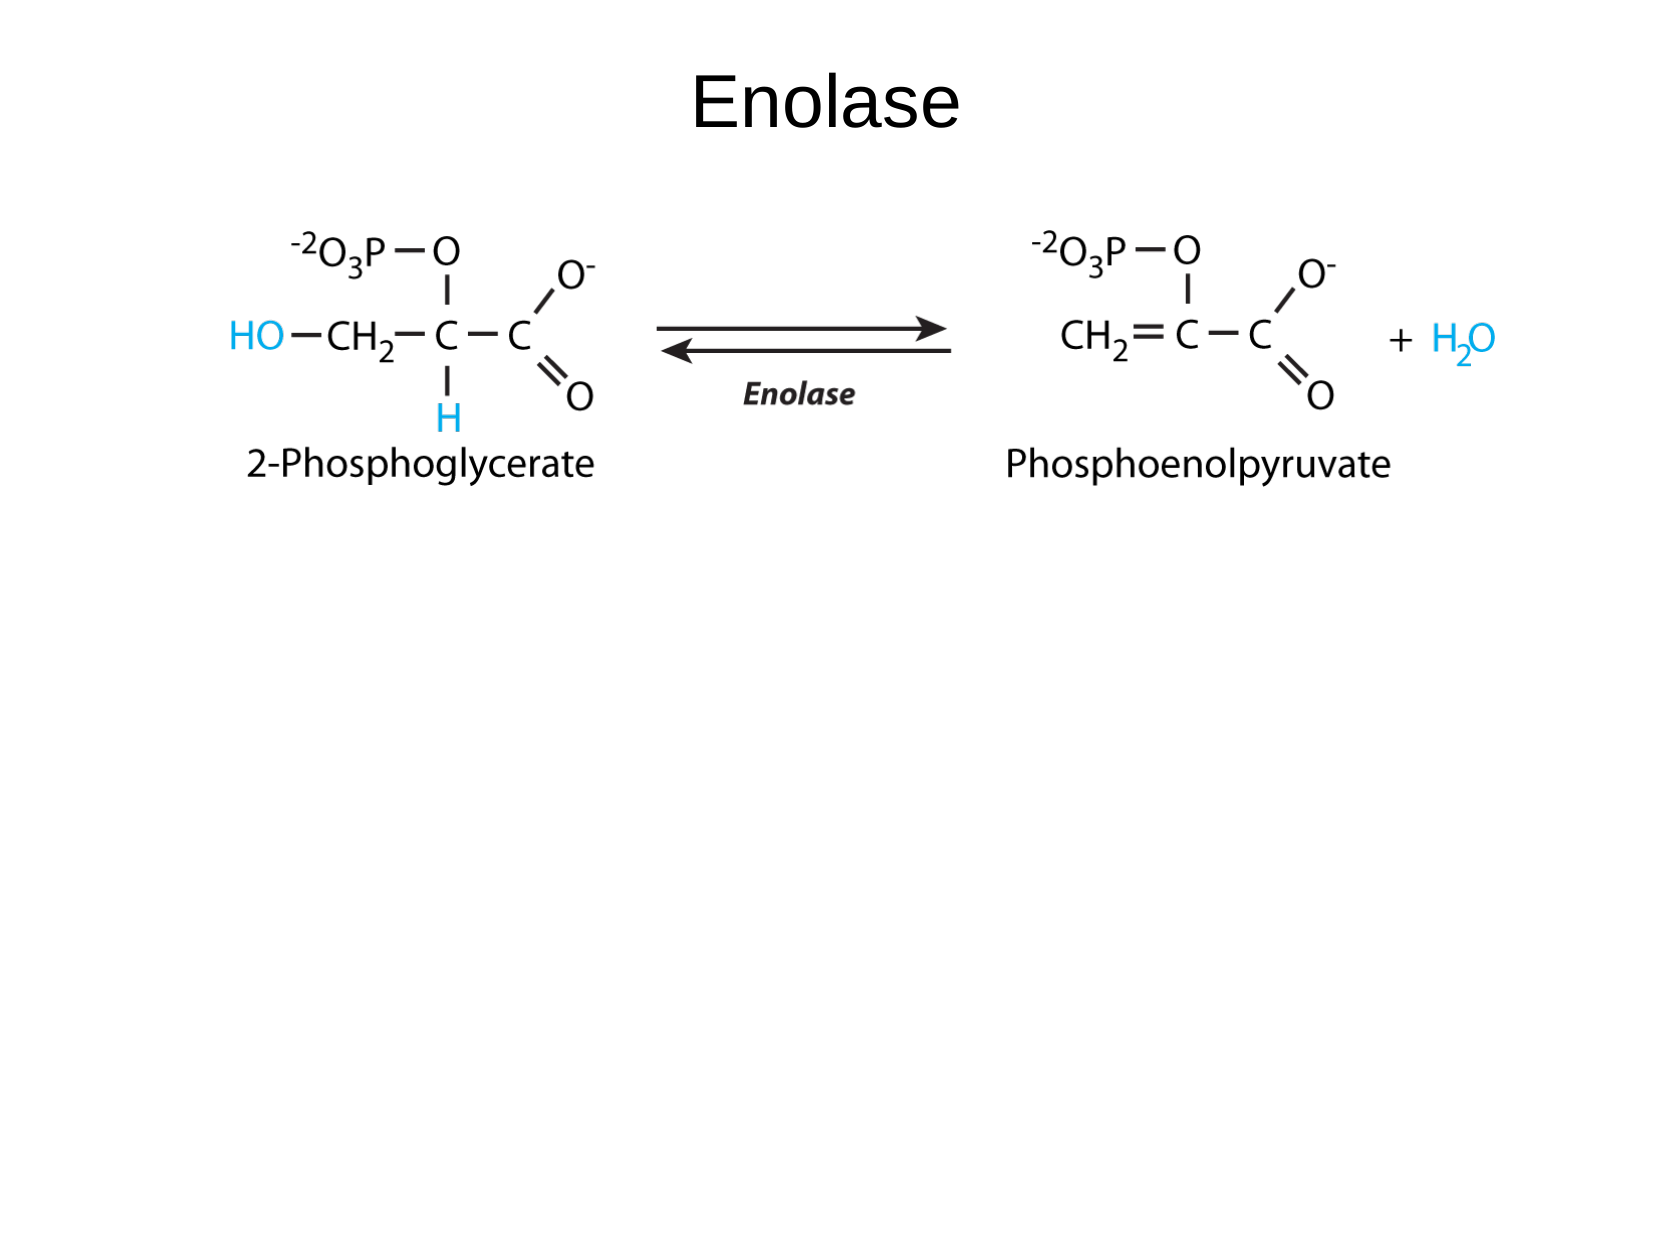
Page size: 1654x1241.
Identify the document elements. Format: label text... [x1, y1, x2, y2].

picture [225, 215, 1497, 488]
title Enolase [82, 55, 1571, 145]
